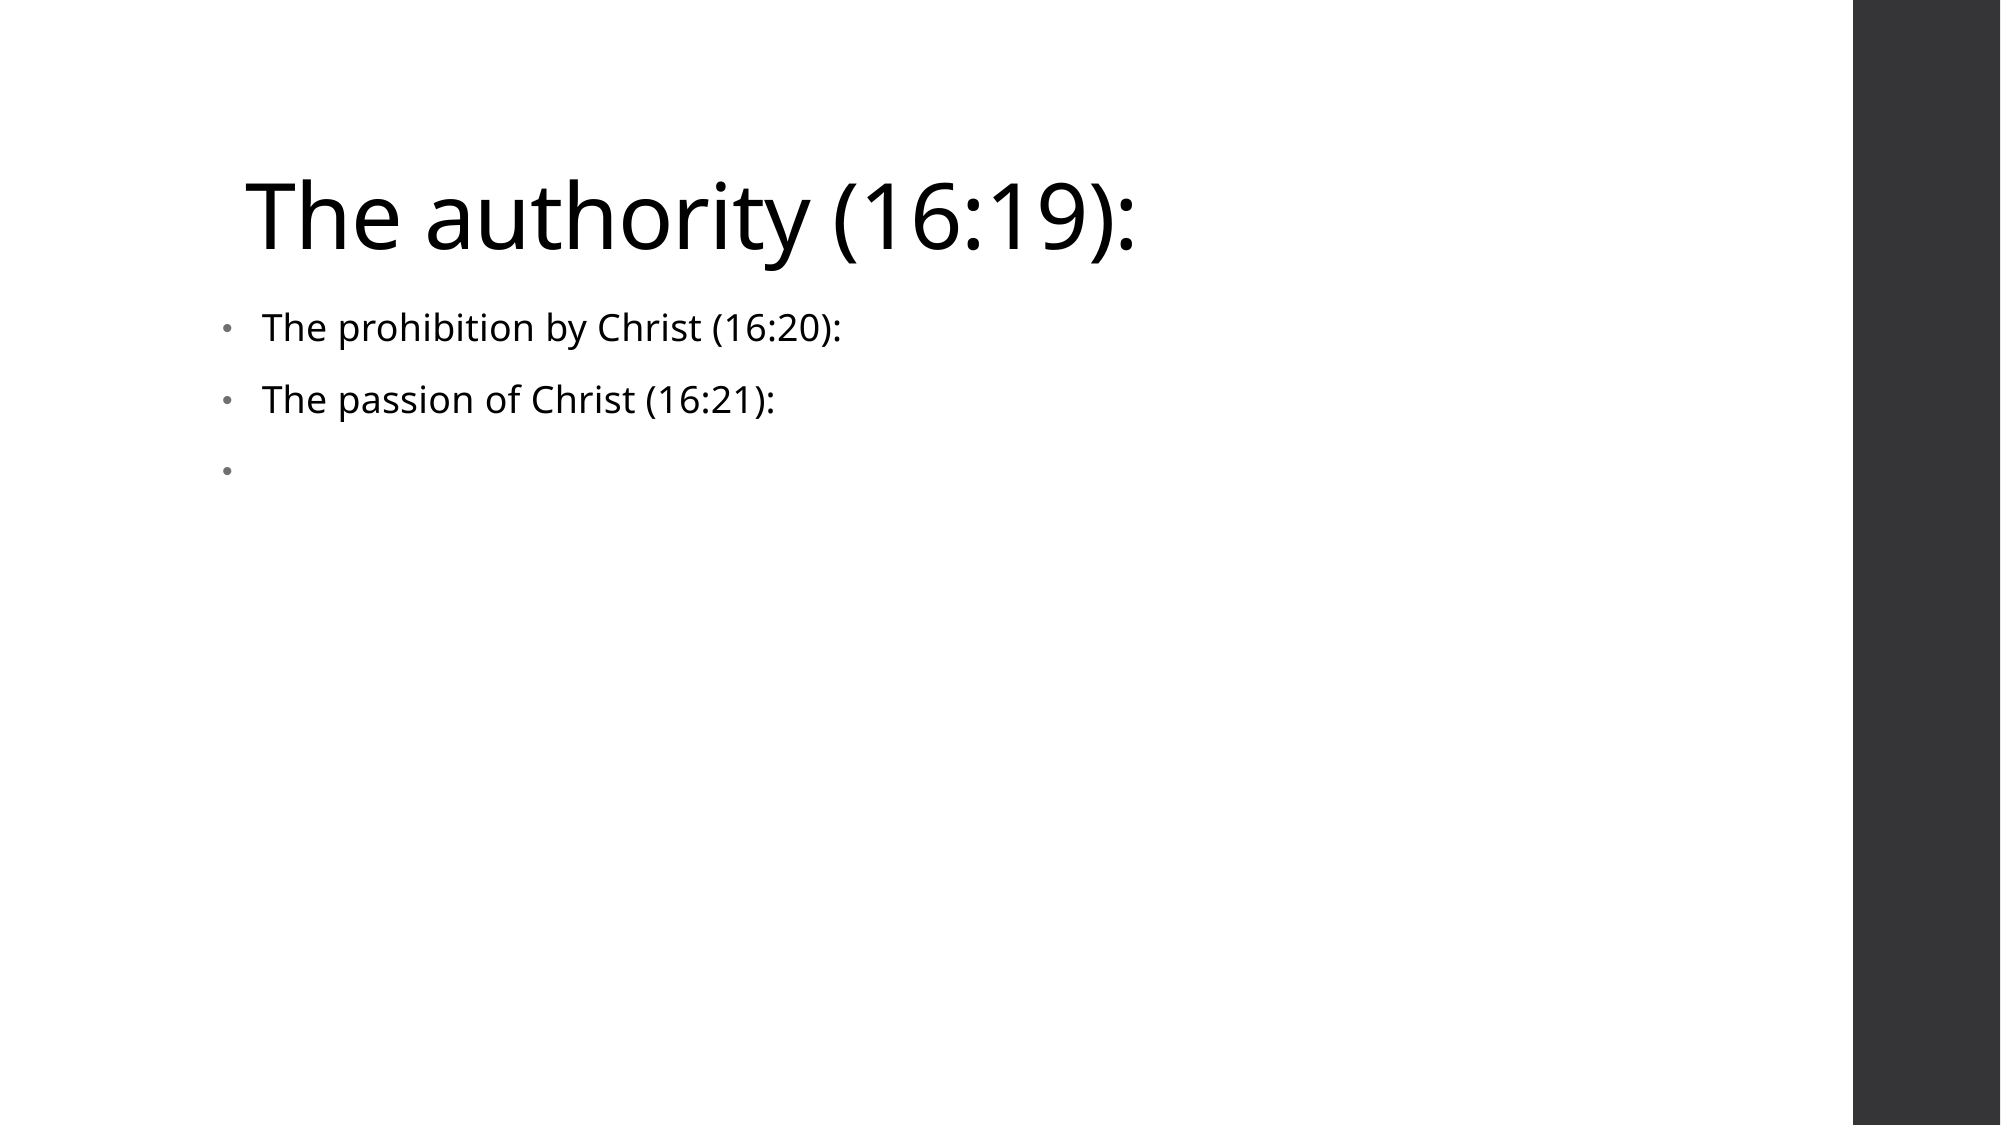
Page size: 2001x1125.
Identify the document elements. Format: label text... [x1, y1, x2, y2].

title The authority (16:19): [206, 60, 1797, 278]
list The prohibition by Christ (16:20): The passion of Christ (16:21): [206, 299, 1617, 1014]
